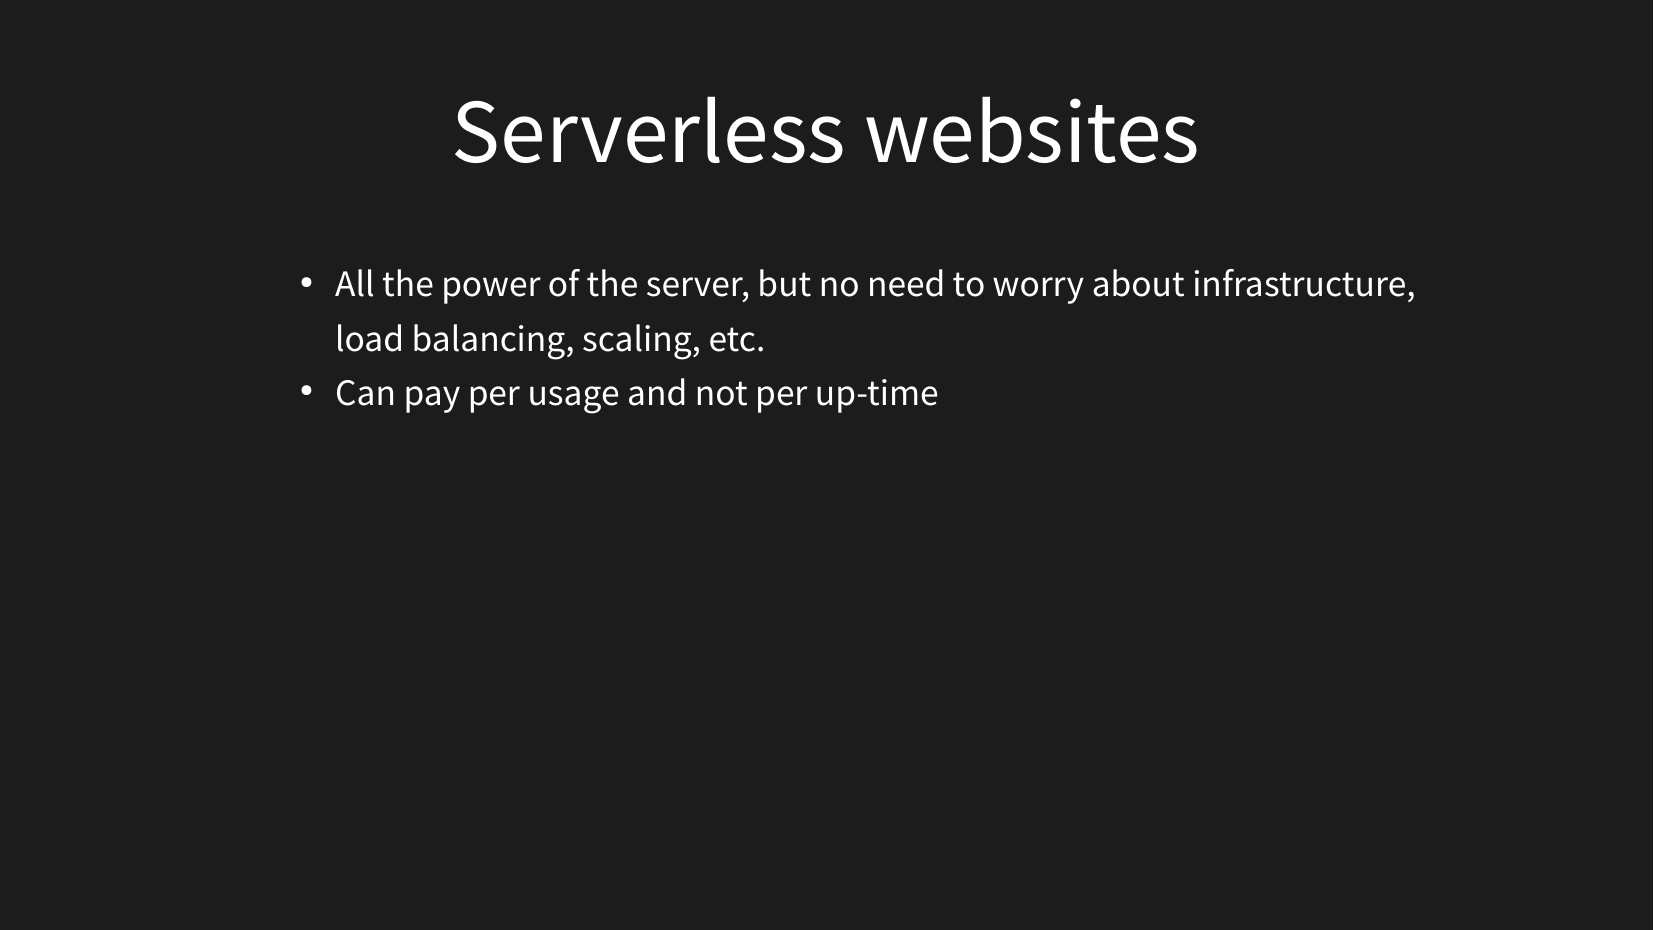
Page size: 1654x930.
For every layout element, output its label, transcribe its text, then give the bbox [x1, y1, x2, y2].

text_box All the power of the server, but no need to worry about infrastructure, load balancing, scaling, etc. Can pay per usage and not per up-time [285, 245, 1441, 696]
title Serverless websites [0, 14, 1653, 246]
